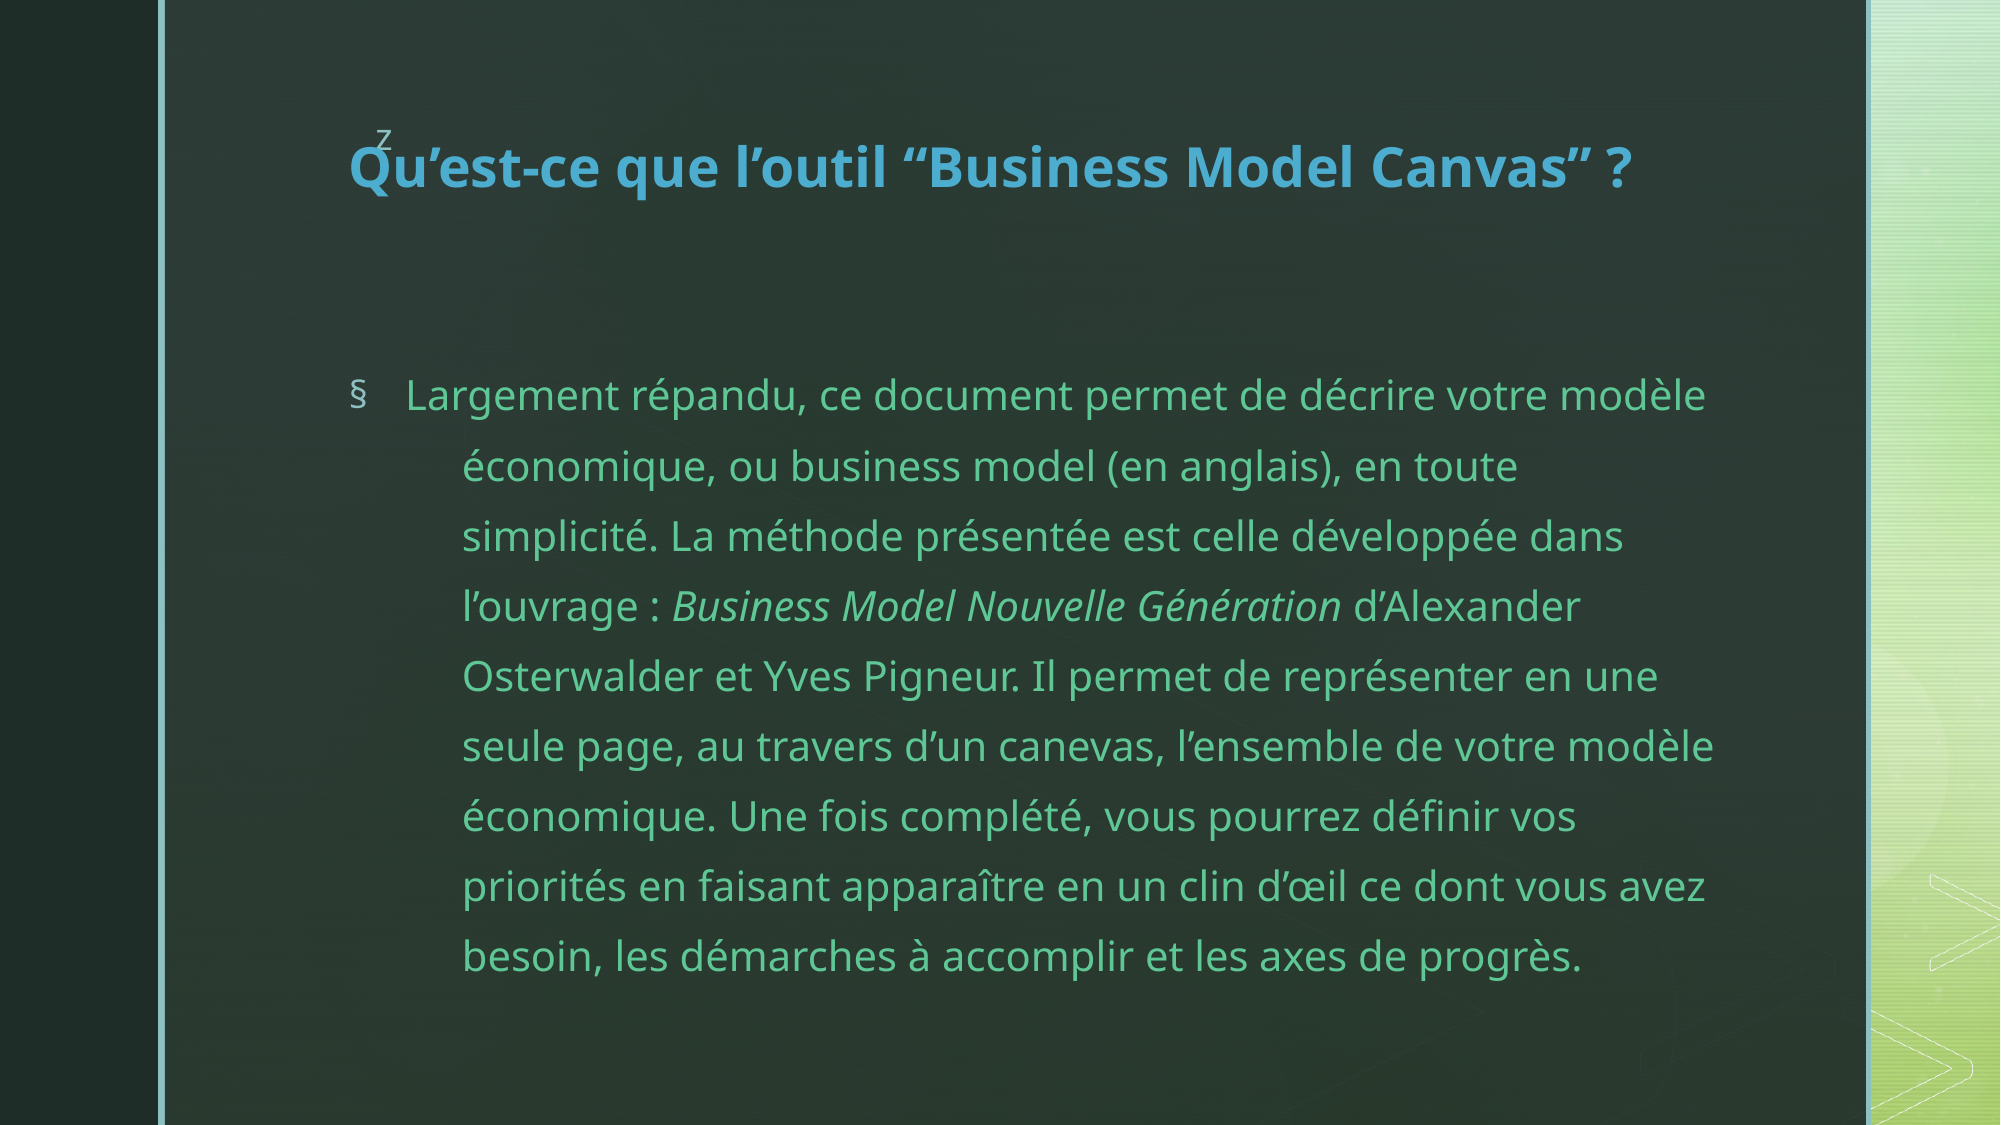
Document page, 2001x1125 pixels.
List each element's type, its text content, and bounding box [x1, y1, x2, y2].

title Qu’est-ce que l’outil “Business Model Canvas” ? [333, 132, 1734, 310]
list Largement répandu, ce document permet de décrire votre modèle économique, ou business model (en anglais), en toute simplicité. La méthode présentée est celle développée dans l’ouvrage : Business Model Nouvelle Génération d’Alexander Osterwalder et Yves Pigneur. Il permet de représenter en une seule page, au travers d’un canevas, l’ensemble de votre modèle économique. Une fois complété, vous pourrez définir vos priorités en faisant apparaître en un clin d’œil ce dont vous avez besoin, les démarches à accomplir et les axes de progrès. [333, 336, 1734, 993]
